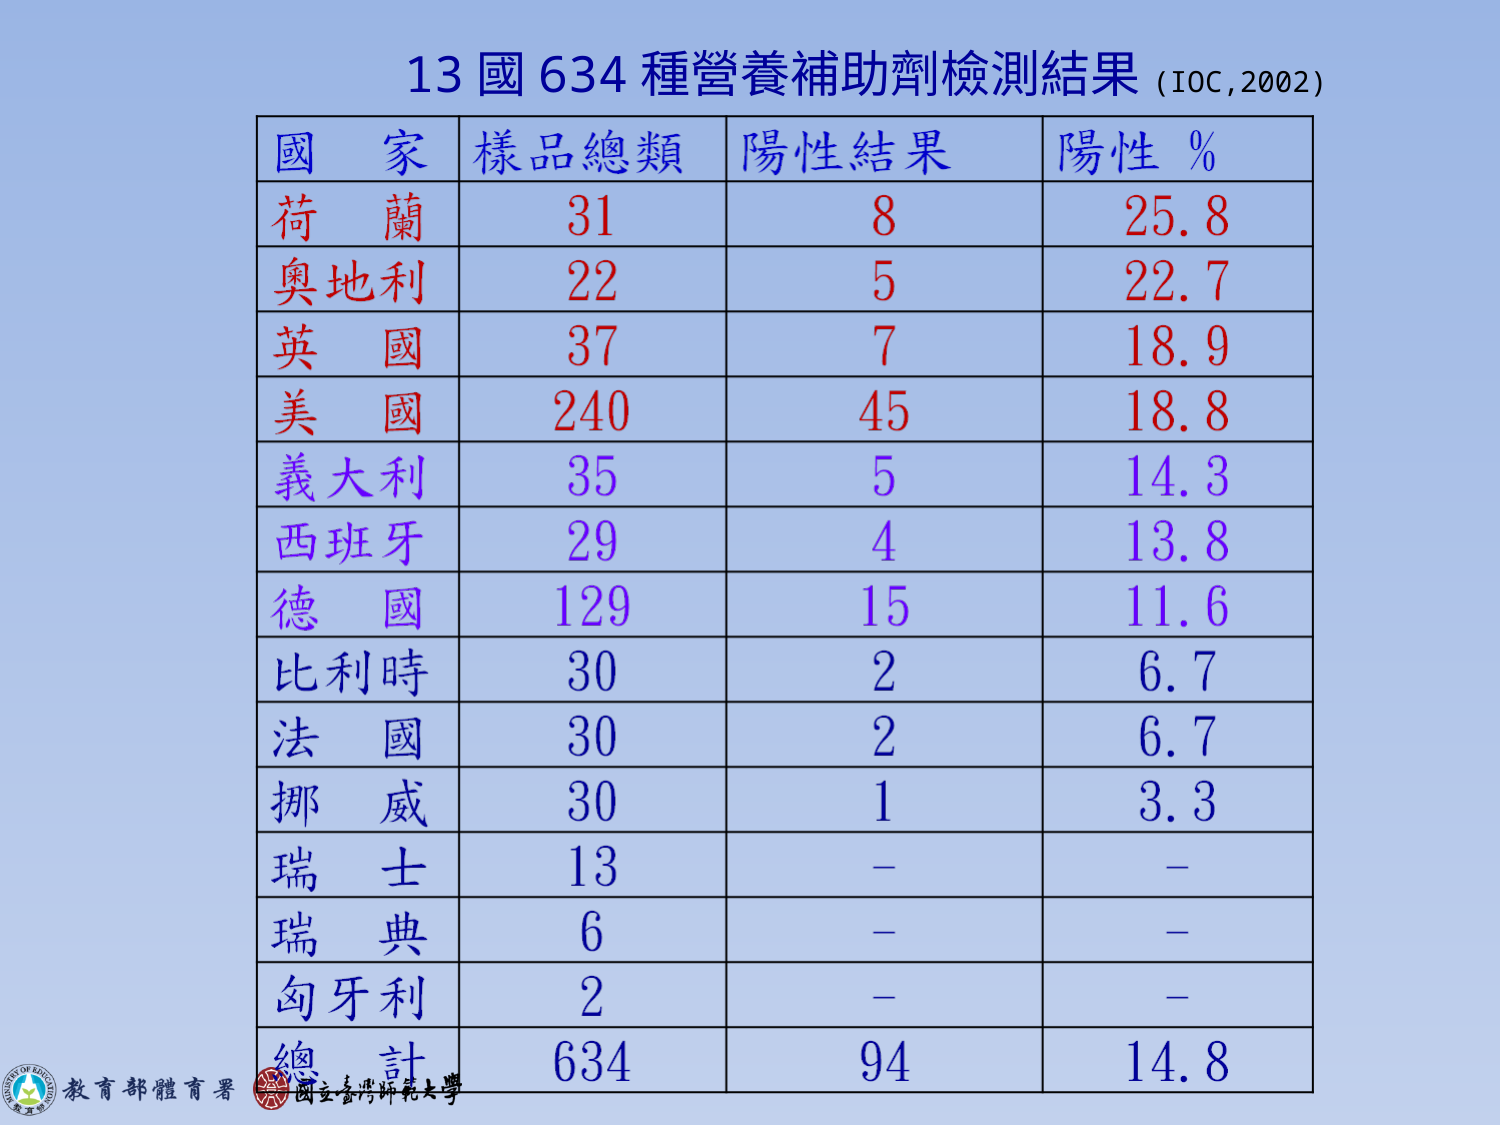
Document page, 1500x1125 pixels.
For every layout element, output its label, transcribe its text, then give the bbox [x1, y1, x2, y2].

text_box 13國634種營養補助劑檢測結果(IOC,2002) [269, 35, 1371, 111]
picture [235, 99, 1325, 1104]
